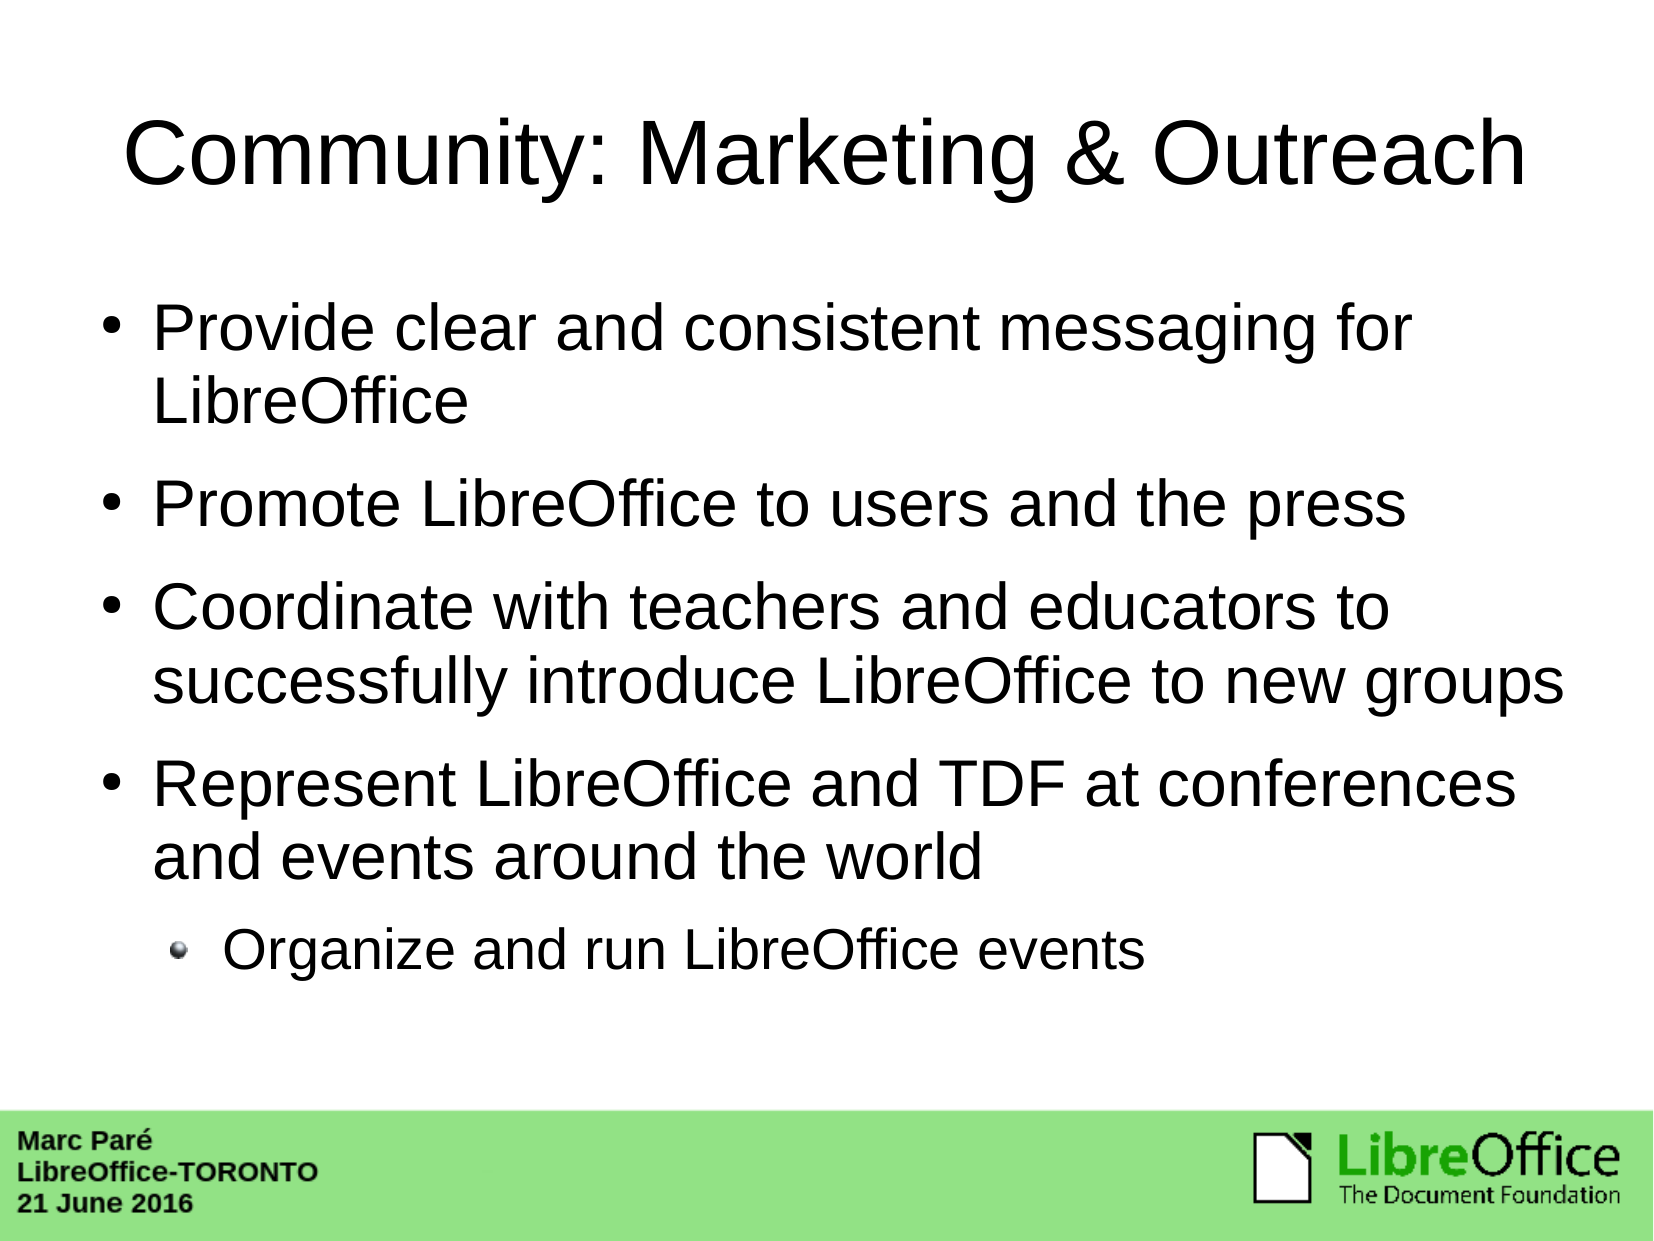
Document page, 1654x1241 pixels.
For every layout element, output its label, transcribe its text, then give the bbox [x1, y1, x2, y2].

title Community: Marketing & Outreach [82, 49, 1571, 257]
picture [0, 0, 1654, 1241]
list Provide clear and consistent messaging for LibreOffice Promote LibreOffice to users and the press Coordinate with teachers and educators to successfully introduce LibreOffice to new groups Represent LibreOffice and TDF at conferences and events around the world Organize and run LibreOffice events [82, 290, 1571, 1010]
